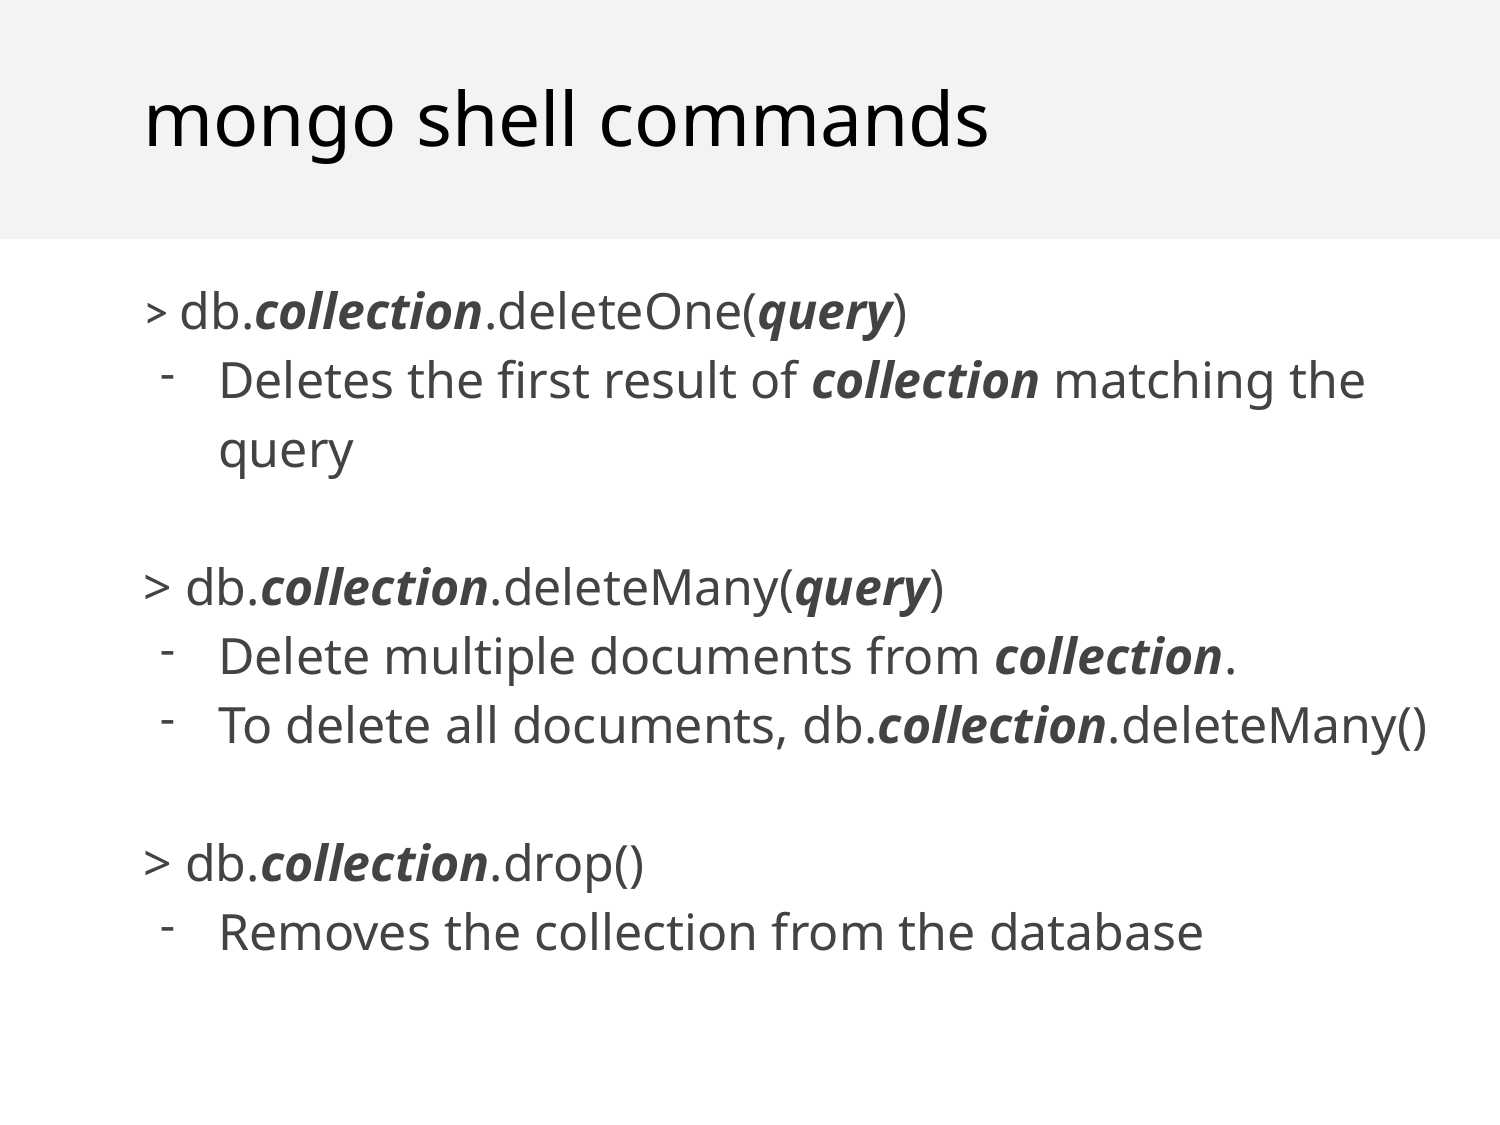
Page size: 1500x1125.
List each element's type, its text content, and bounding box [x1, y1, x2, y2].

title mongo shell commands [128, 56, 1372, 183]
list > db.collection.deleteOne(query) Deletes the first result of collection matching the query > db.collection.deleteMany(query) Delete multiple documents from collection. To delete all documents, db.collection.deleteMany() > db.collection.drop() Removes the collection from the database [128, 255, 1466, 1066]
